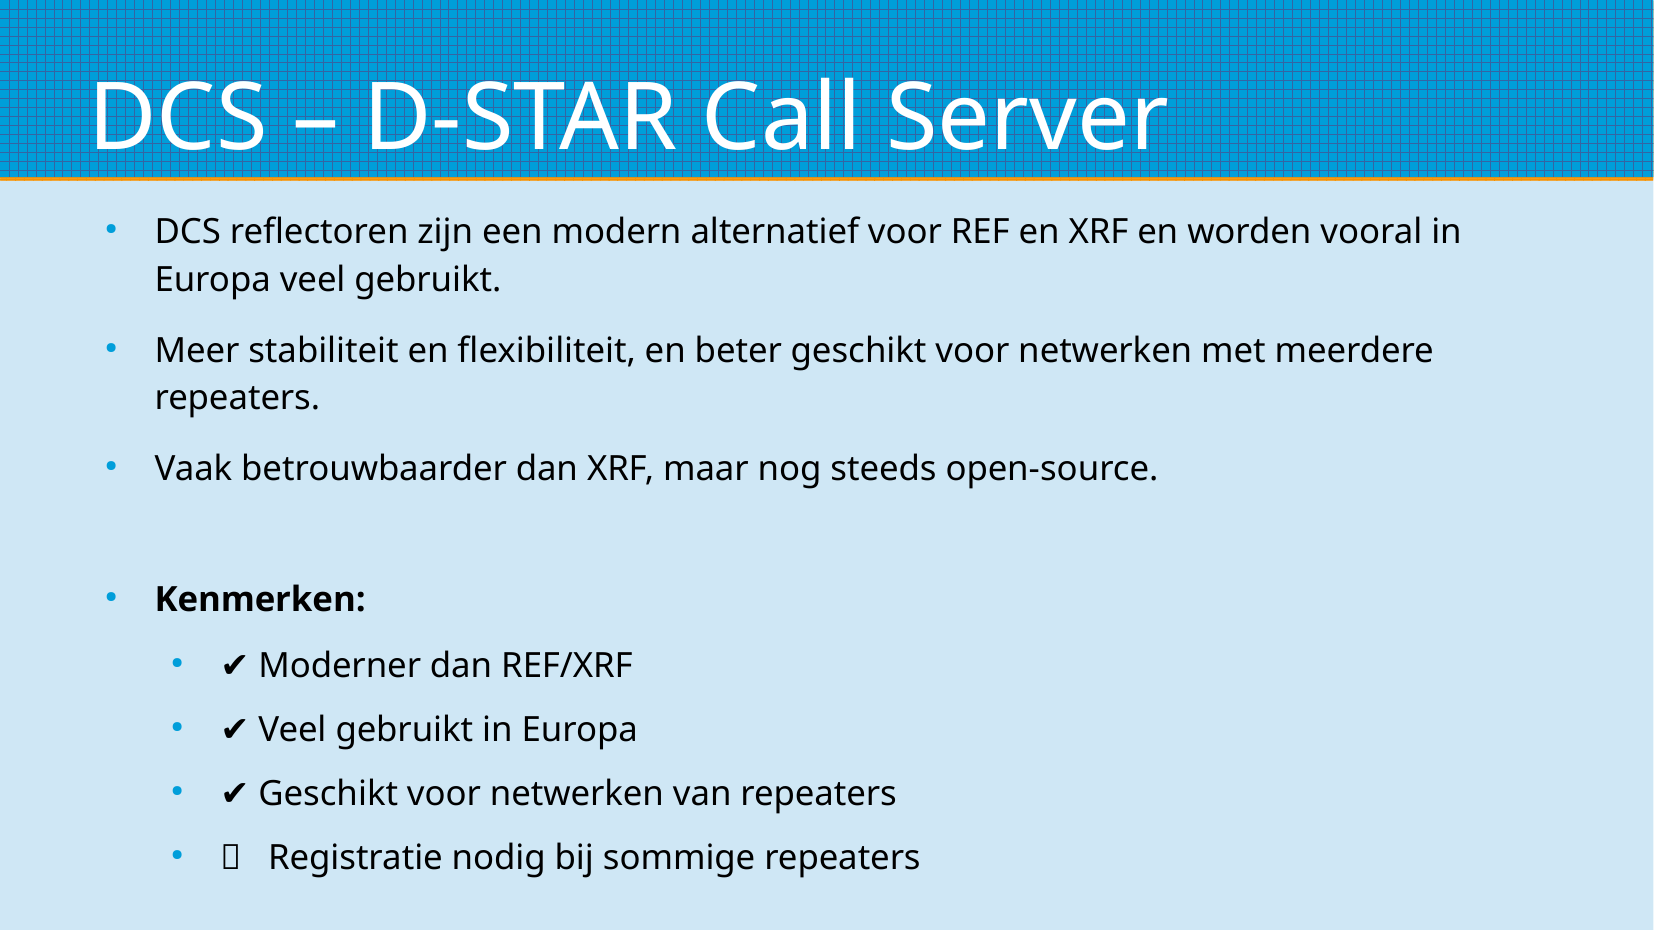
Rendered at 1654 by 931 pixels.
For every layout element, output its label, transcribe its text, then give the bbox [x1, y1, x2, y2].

list DCS reflectoren zijn een modern alternatief voor REF en XRF en worden vooral in Europa veel gebruikt. Meer stabiliteit en flexibiliteit, en beter geschikt voor netwerken met meerdere repeaters. Vaak betrouwbaarder dan XRF, maar nog steeds open-source. Kenmerken: ✔ Moderner dan REF/XRF ✔ Veel gebruikt in Europa ✔ Geschikt voor netwerken van repeaters ❌ Registratie nodig bij sommige repeaters [88, 206, 1565, 886]
title DCS – D-STAR Call Server [88, 14, 1565, 178]
